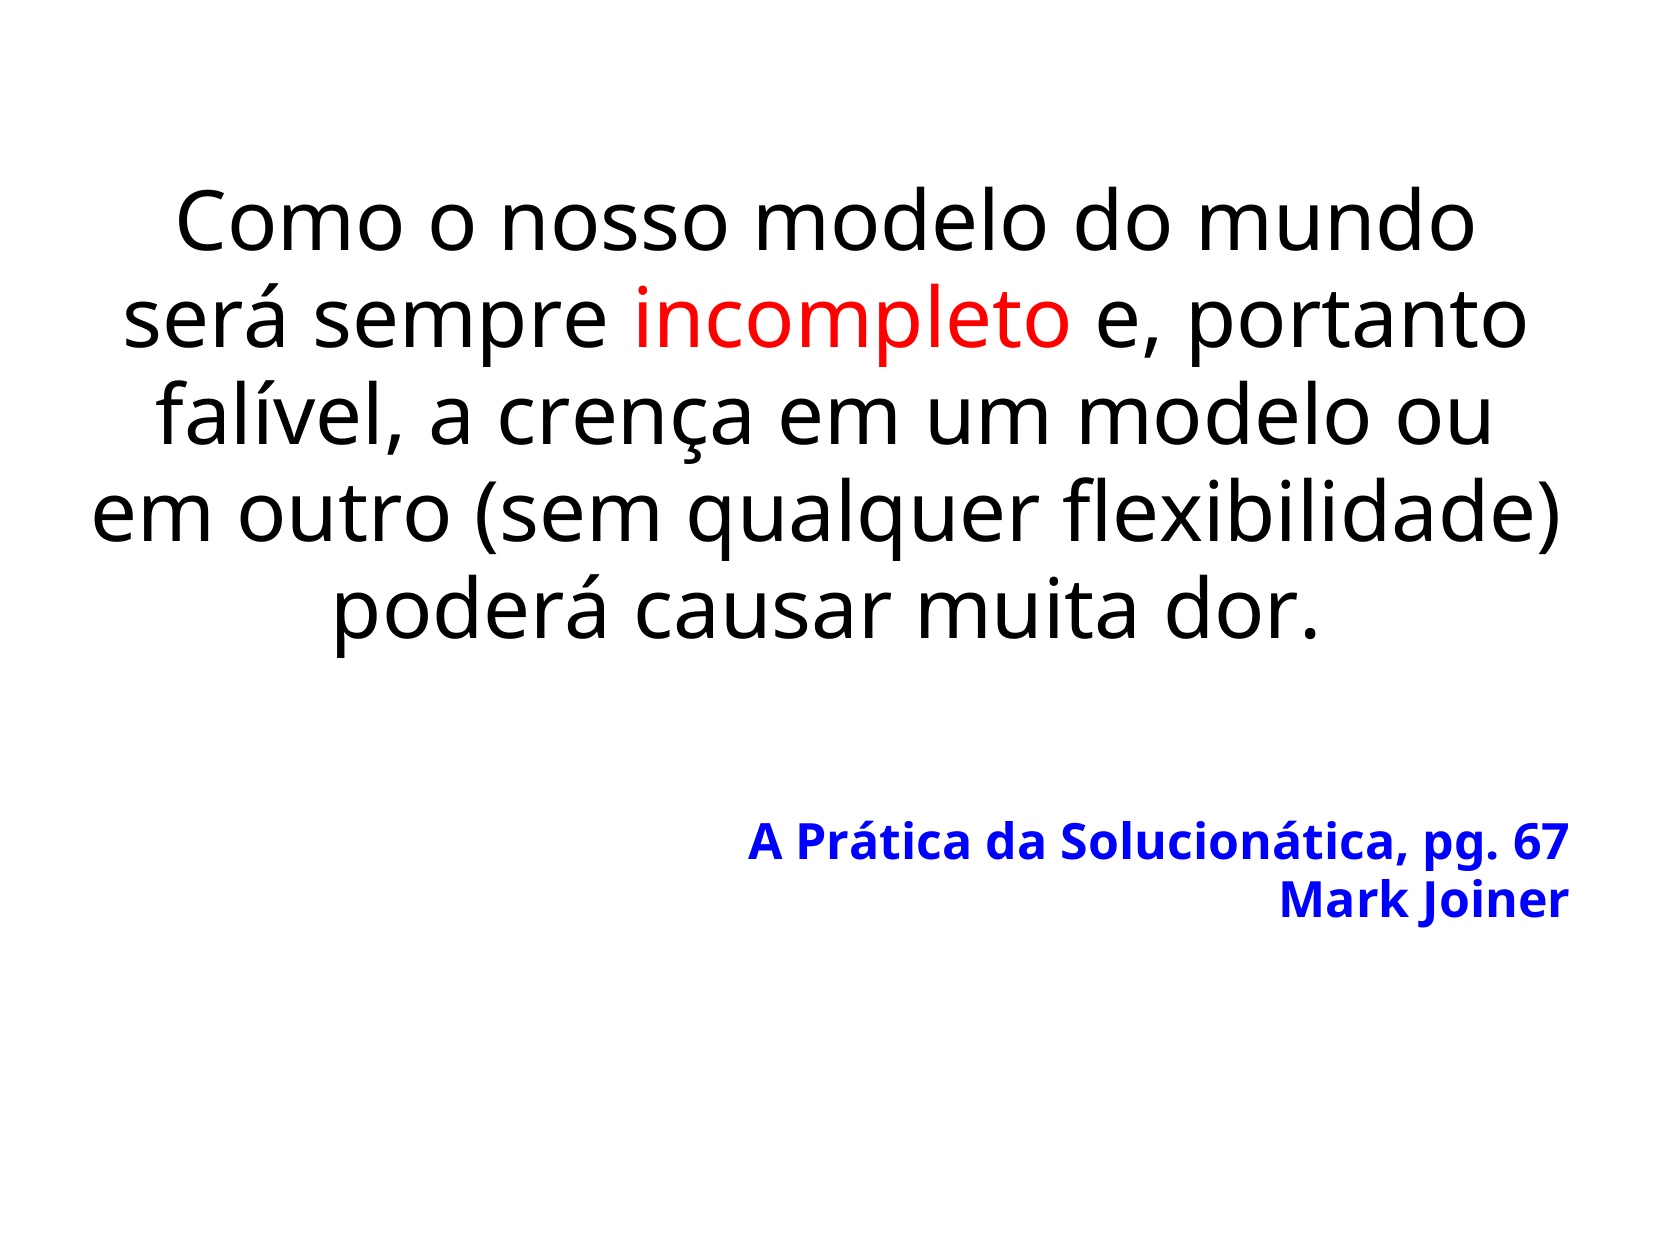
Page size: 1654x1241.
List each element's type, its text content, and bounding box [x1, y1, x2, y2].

text_box Como o nosso modelo do mundo será sempre incompleto e, portanto falível, a crença em um modelo ou em outro (sem qualquer flexibilidade) poderá causar muita dor. A Prática da Solucionática, pg. 67 Mark Joiner [82, 162, 1571, 996]
